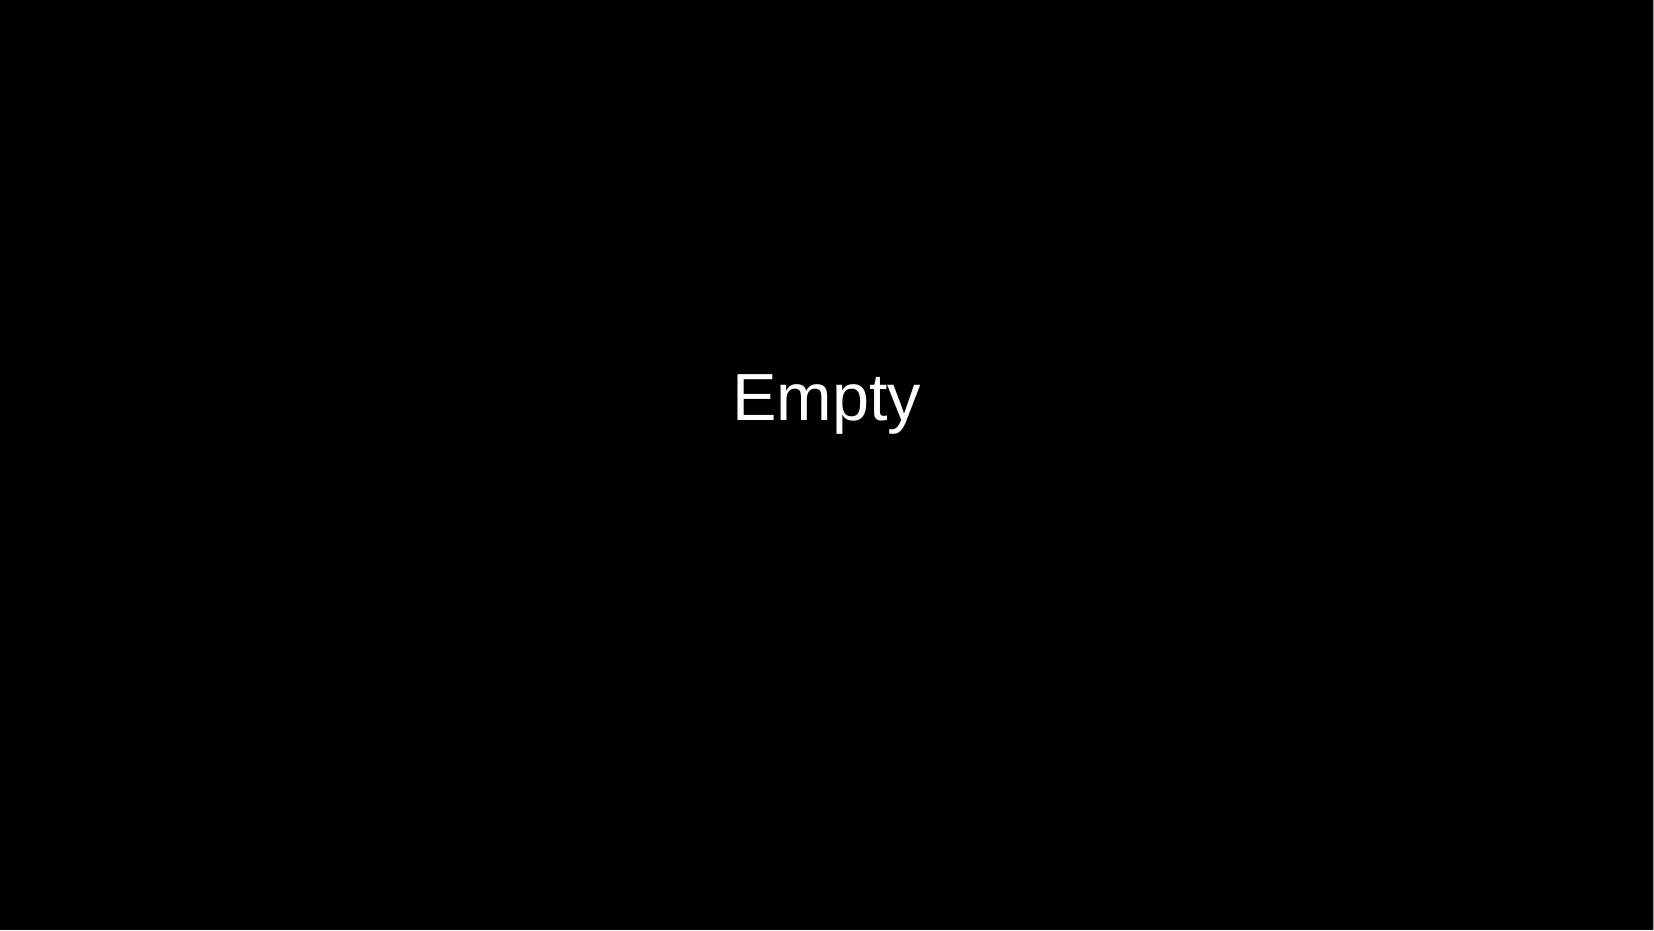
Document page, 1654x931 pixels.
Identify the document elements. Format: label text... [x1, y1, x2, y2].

subtitle Empty [82, 37, 1571, 757]
